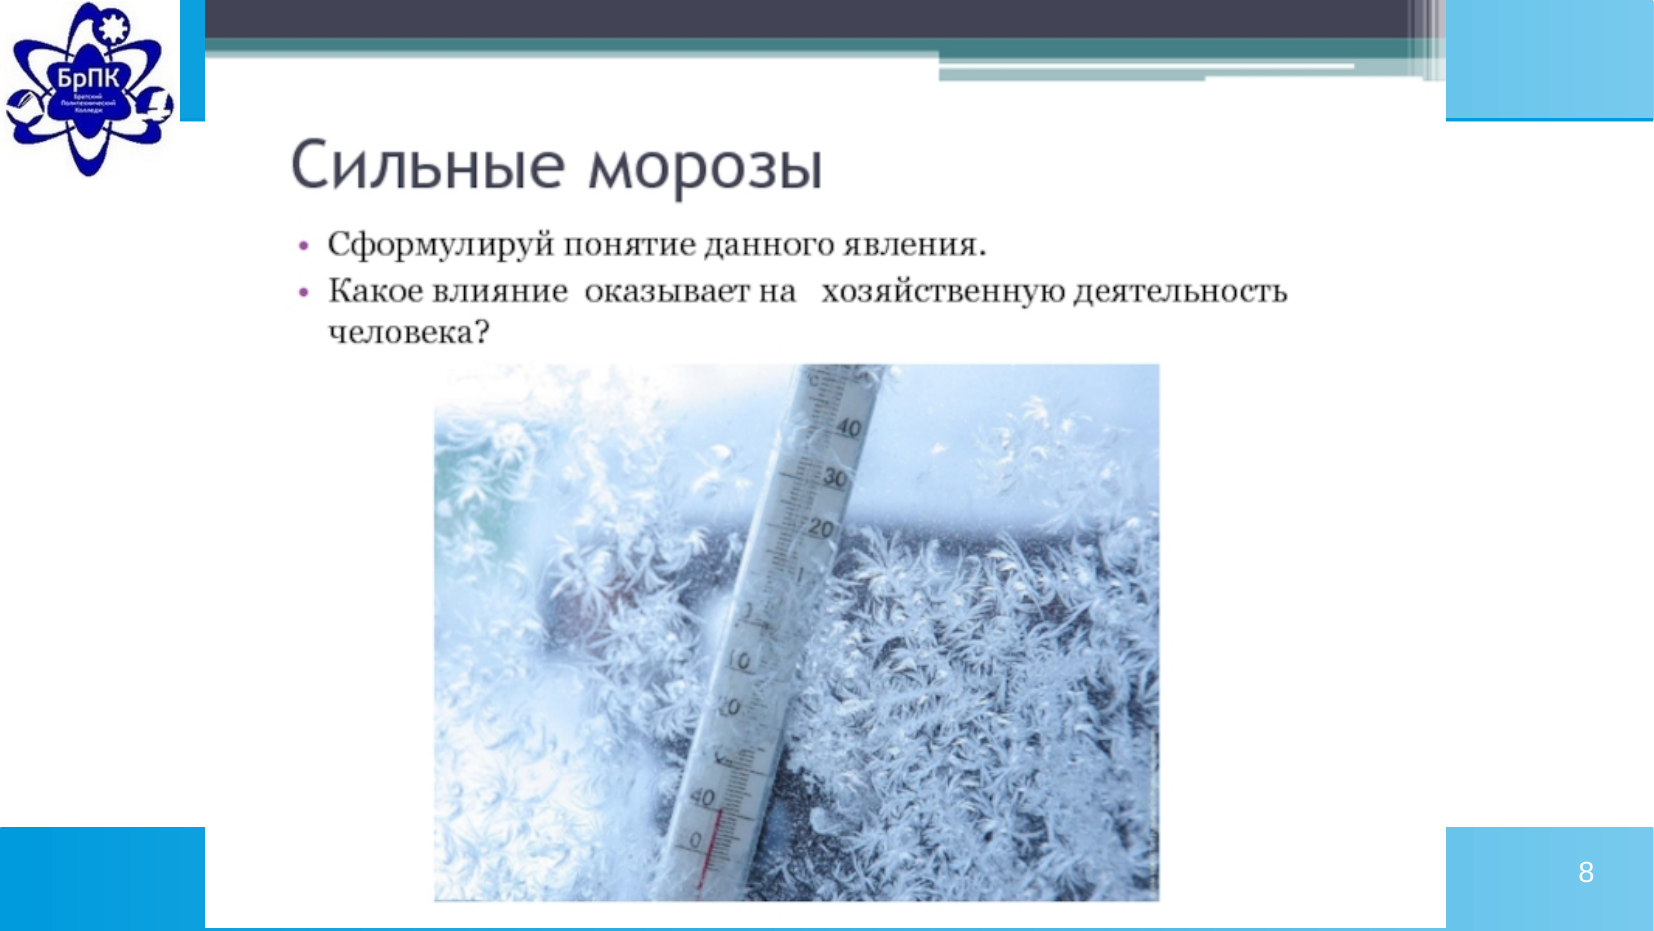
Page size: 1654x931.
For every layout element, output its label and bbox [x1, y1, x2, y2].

picture [0, 0, 180, 180]
picture [205, 0, 1446, 928]
